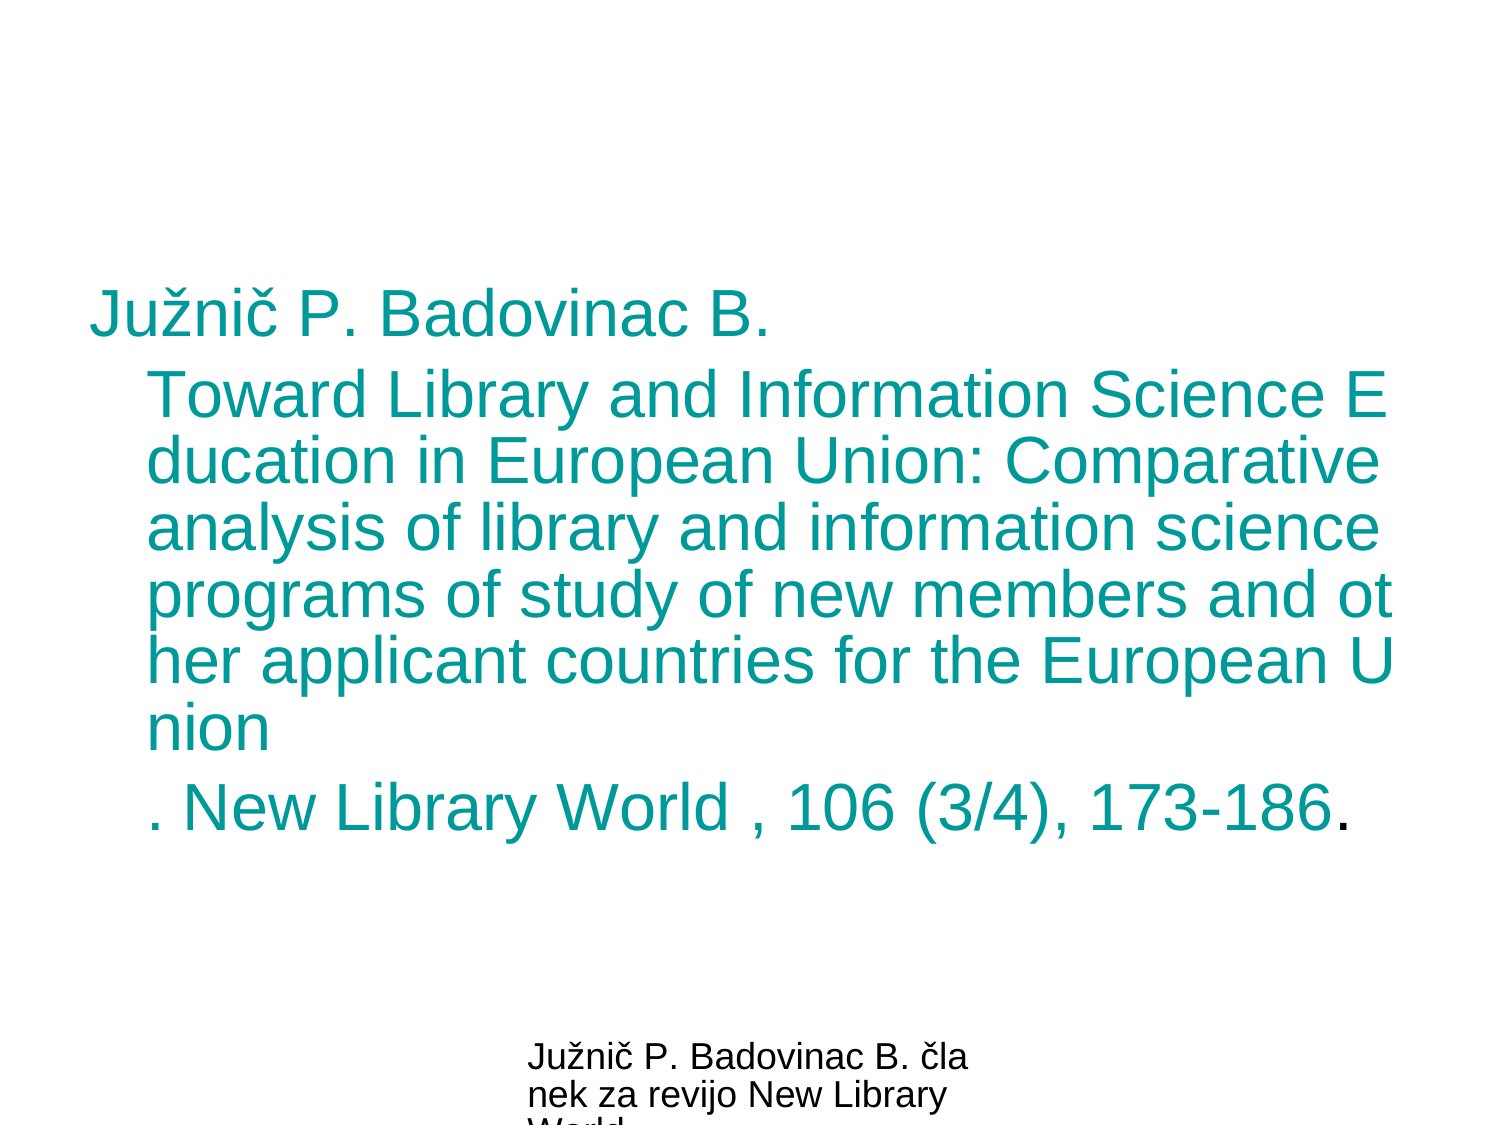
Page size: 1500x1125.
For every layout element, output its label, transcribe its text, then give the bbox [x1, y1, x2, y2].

list Južnič P. Badovinac B. Toward Library and Information Science Education in European Union: Comparative analysis of library and information science programs of study of new members and other applicant countries for the European Union. New Library World , 106 (3/4), 173-186. [75, 262, 1426, 1006]
